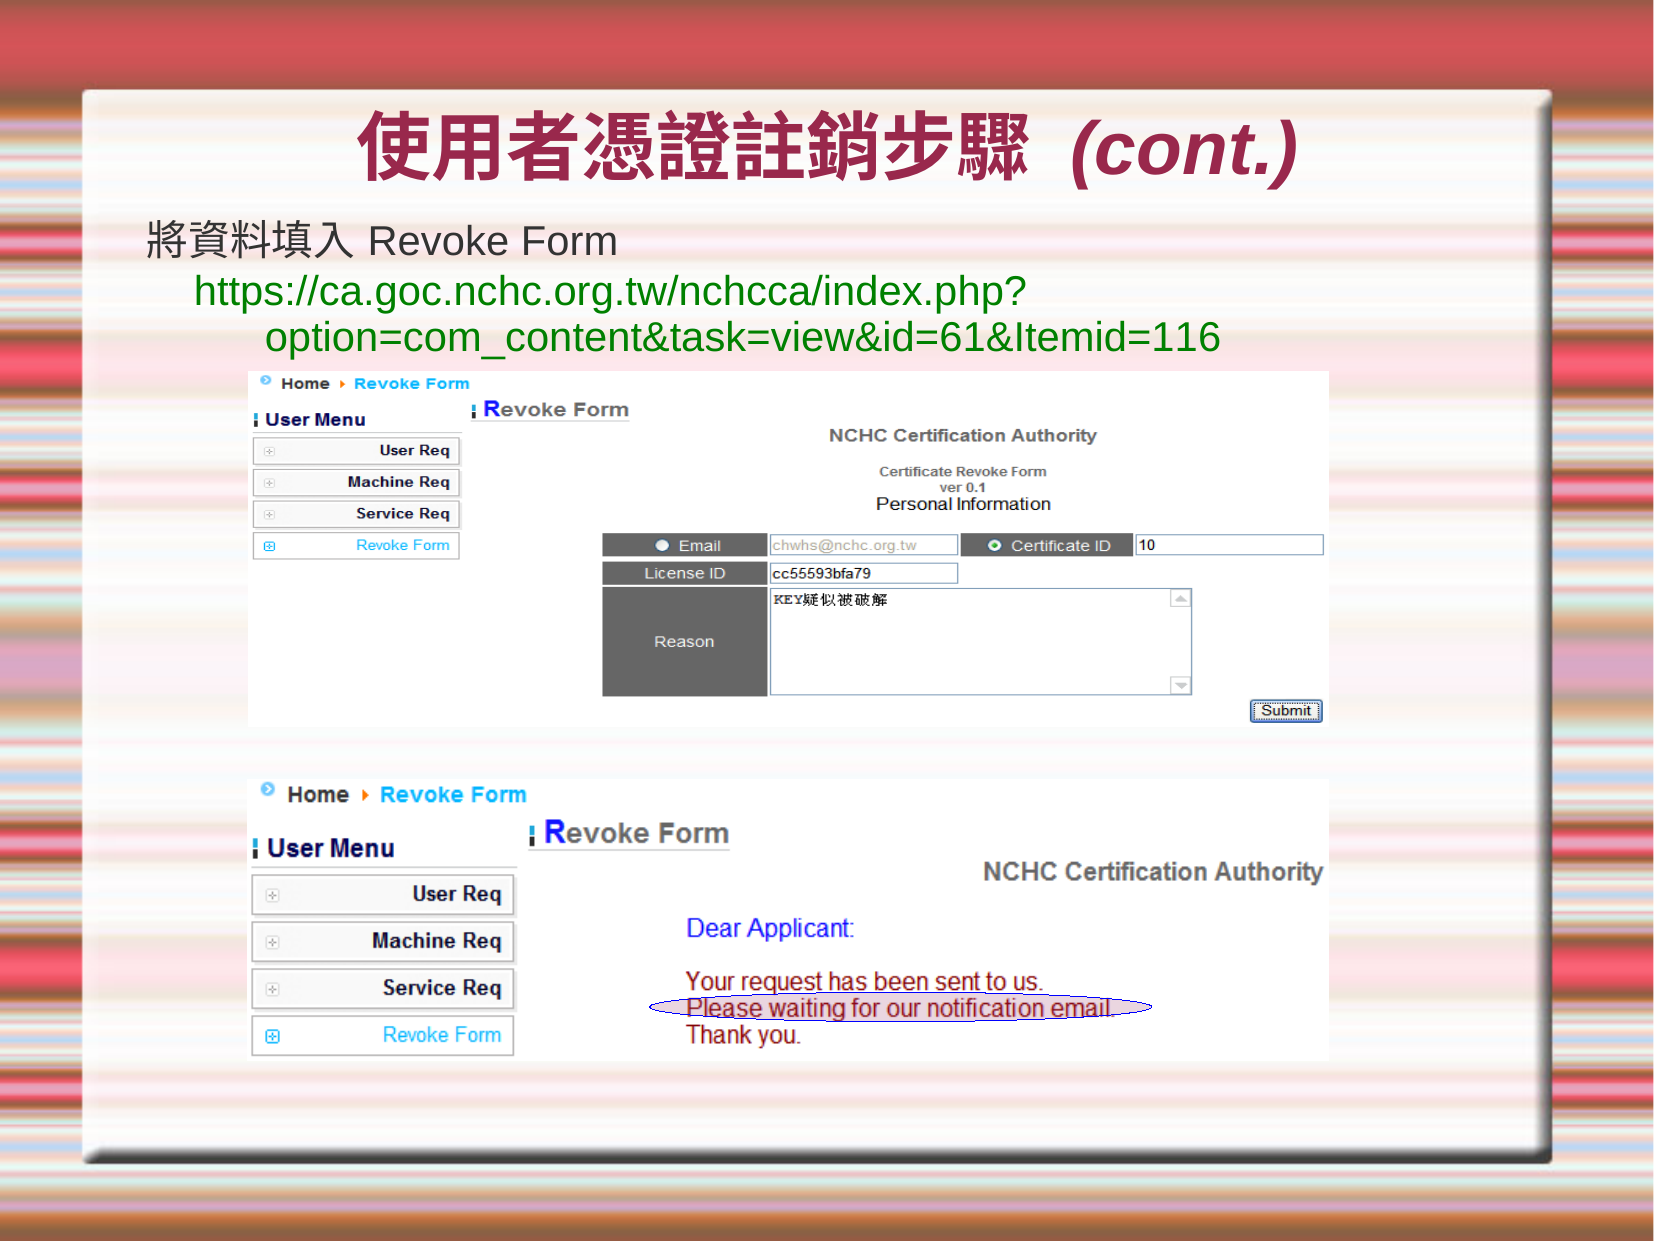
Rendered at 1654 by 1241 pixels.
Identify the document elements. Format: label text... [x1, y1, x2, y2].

list 將資料填入Revoke Form https://ca.goc.nchc.org.tw/nchcca/index.php?option=com_content&task=view&id=61&Itemid=116 [134, 206, 1516, 1118]
picture [0, 0, 1654, 1241]
title 使用者憑證註銷步驟 (cont.) [121, 45, 1534, 238]
text_box [649, 992, 1152, 1022]
